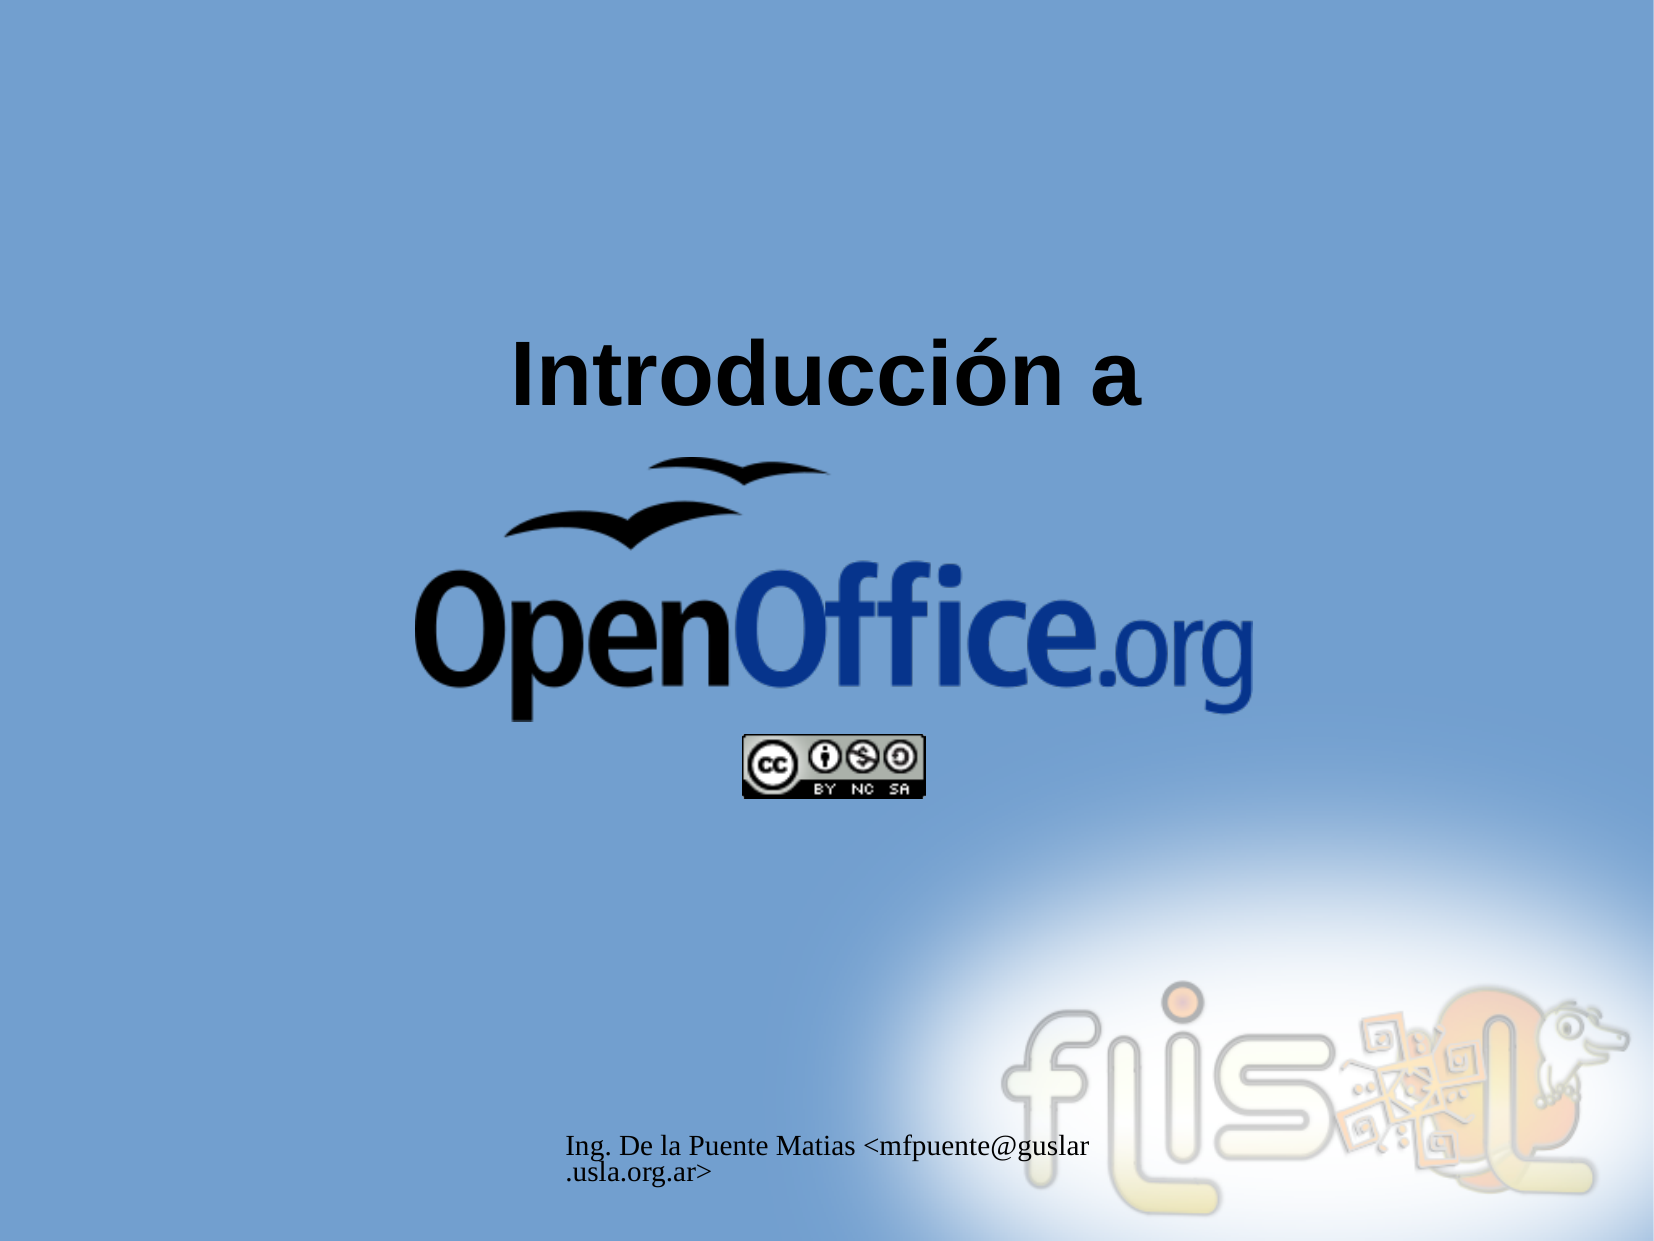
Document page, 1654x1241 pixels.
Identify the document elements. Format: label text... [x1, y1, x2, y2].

subtitle Introducción a [82, 56, 1571, 1102]
picture [0, 0, 1654, 1241]
